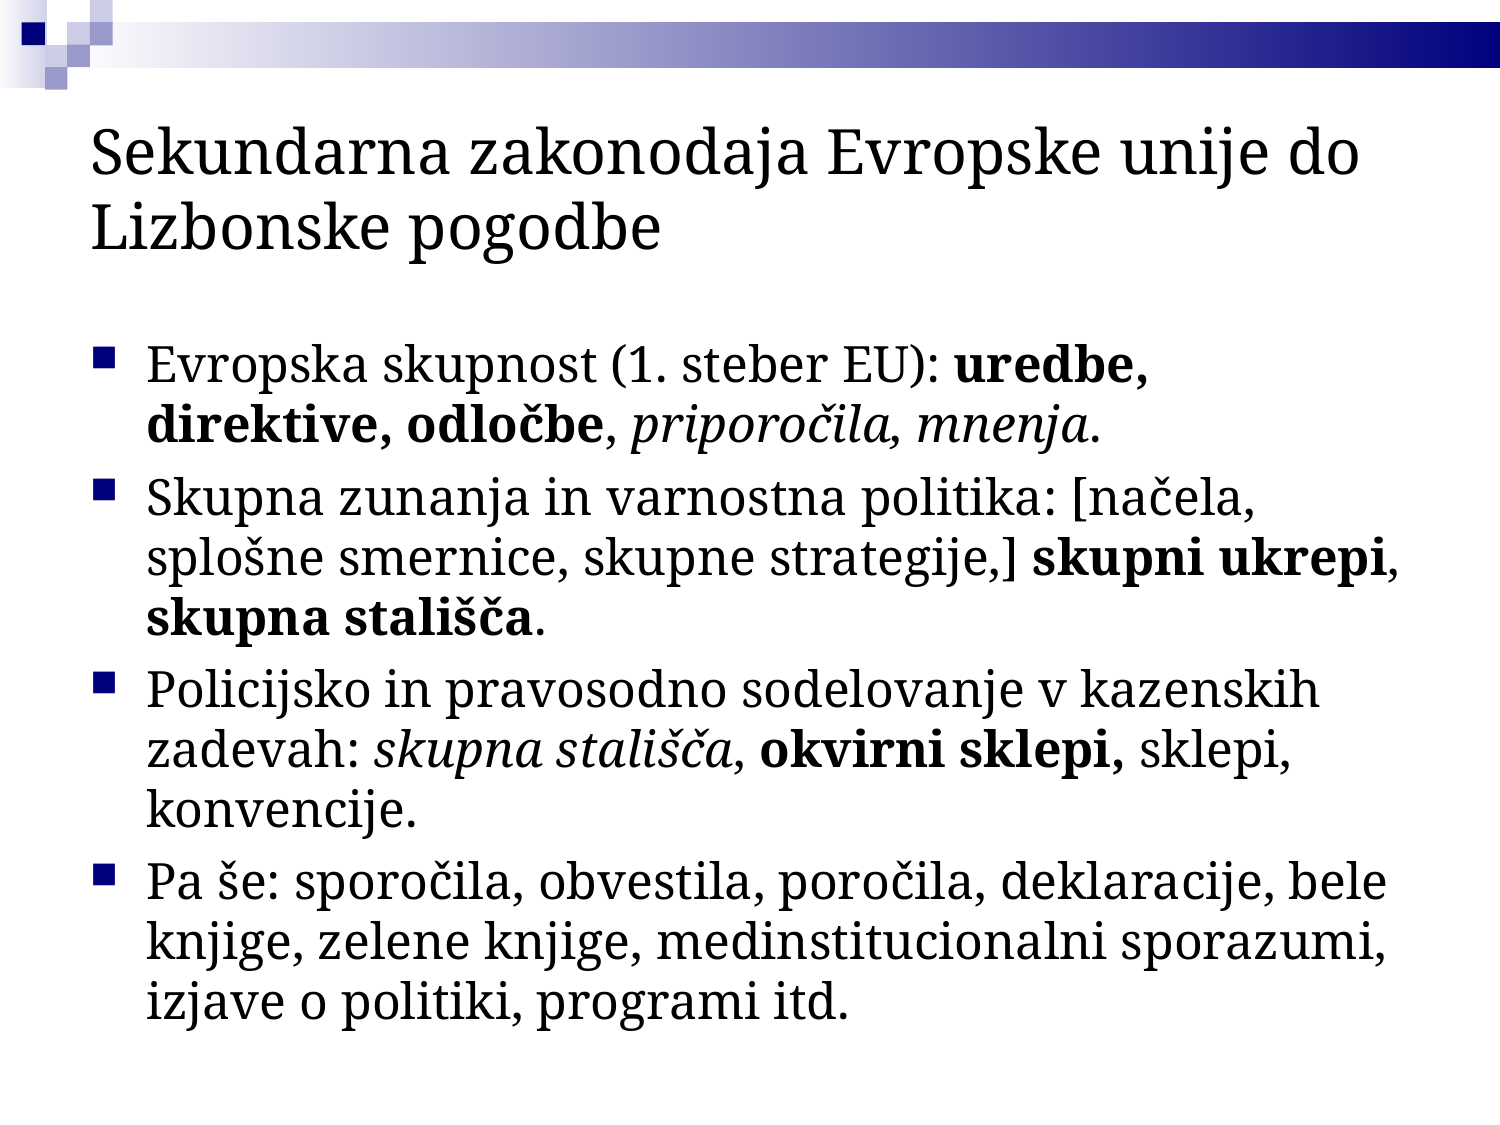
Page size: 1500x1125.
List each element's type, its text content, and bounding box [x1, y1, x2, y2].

list Evropska skupnost (1. steber EU): uredbe, direktive, odločbe, priporočila, mnenja. Skupna zunanja in varnostna politika: [načela, splošne smernice, skupne strategije,] skupni ukrepi, skupna stališča. Policijsko in pravosodno sodelovanje v kazenskih zadevah: skupna stališča, okvirni sklepi, sklepi, konvencije. Pa še: sporočila, obvestila, poročila, deklaracije, bele knjige, zelene knjige, medinstitucionalni sporazumi, izjave o politiki, programi itd. [75, 324, 1426, 1035]
title Sekundarna zakonodaja Evropske unije do Lizbonske pogodbe [75, 75, 1426, 301]
